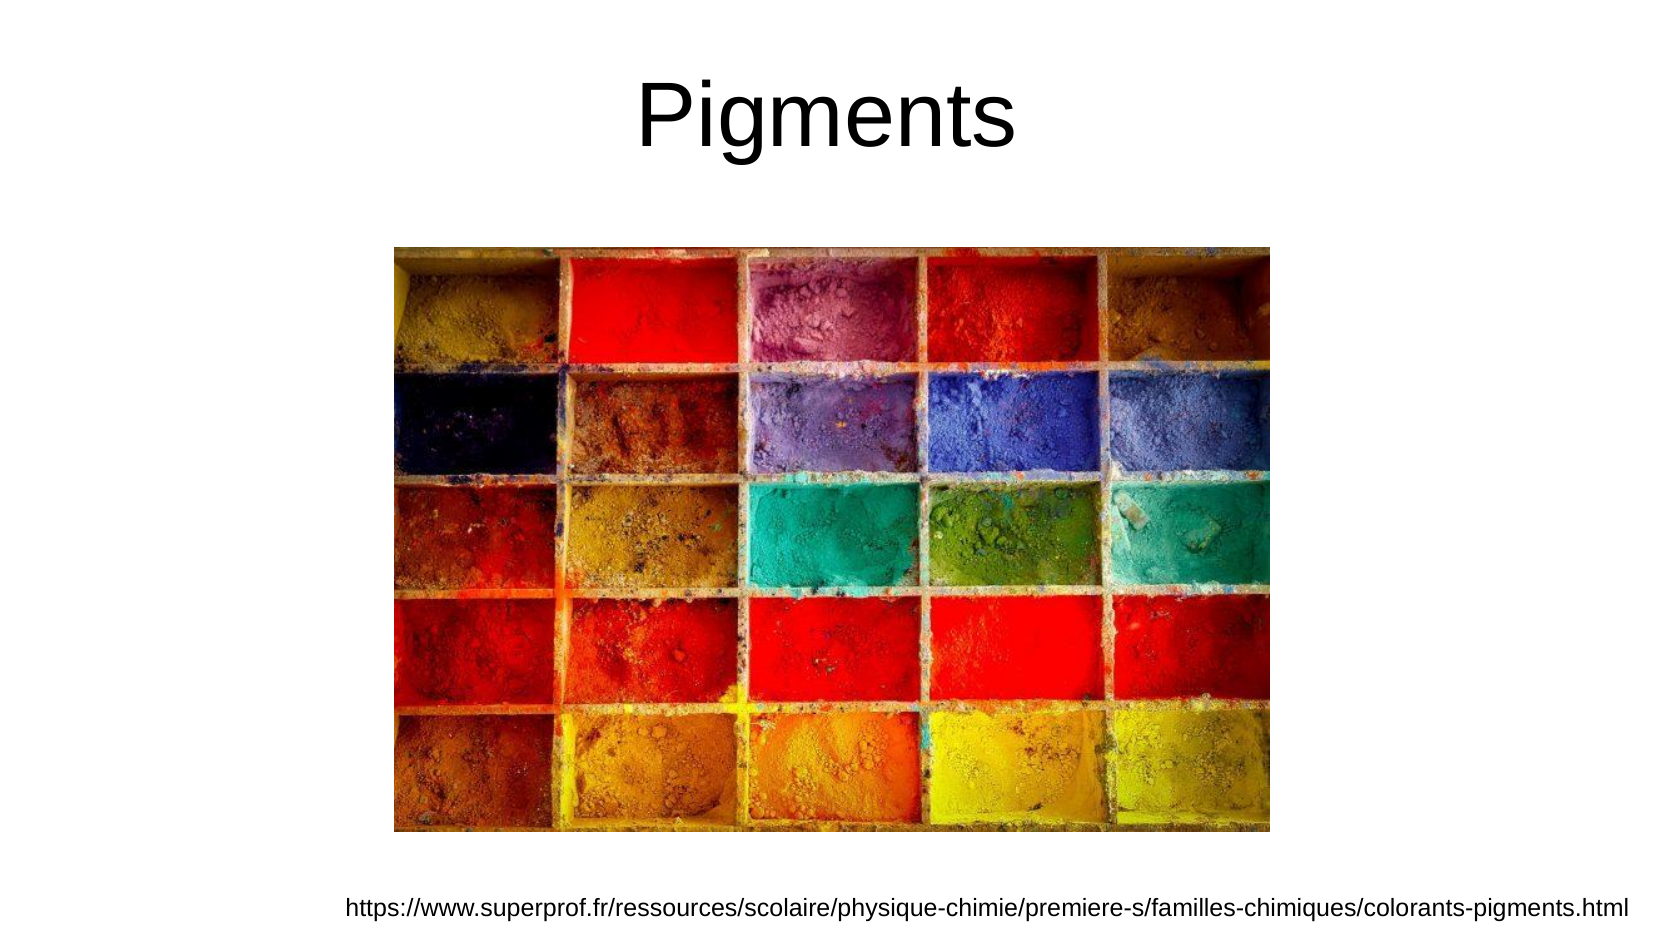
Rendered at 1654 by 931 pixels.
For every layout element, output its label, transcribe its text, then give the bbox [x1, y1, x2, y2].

title Pigments [82, 37, 1571, 193]
text_box https://www.superprof.fr/ressources/scolaire/physique-chimie/premiere-s/familles-chimiques/colorants-pigments.html [330, 885, 1654, 931]
picture [394, 247, 1270, 832]
